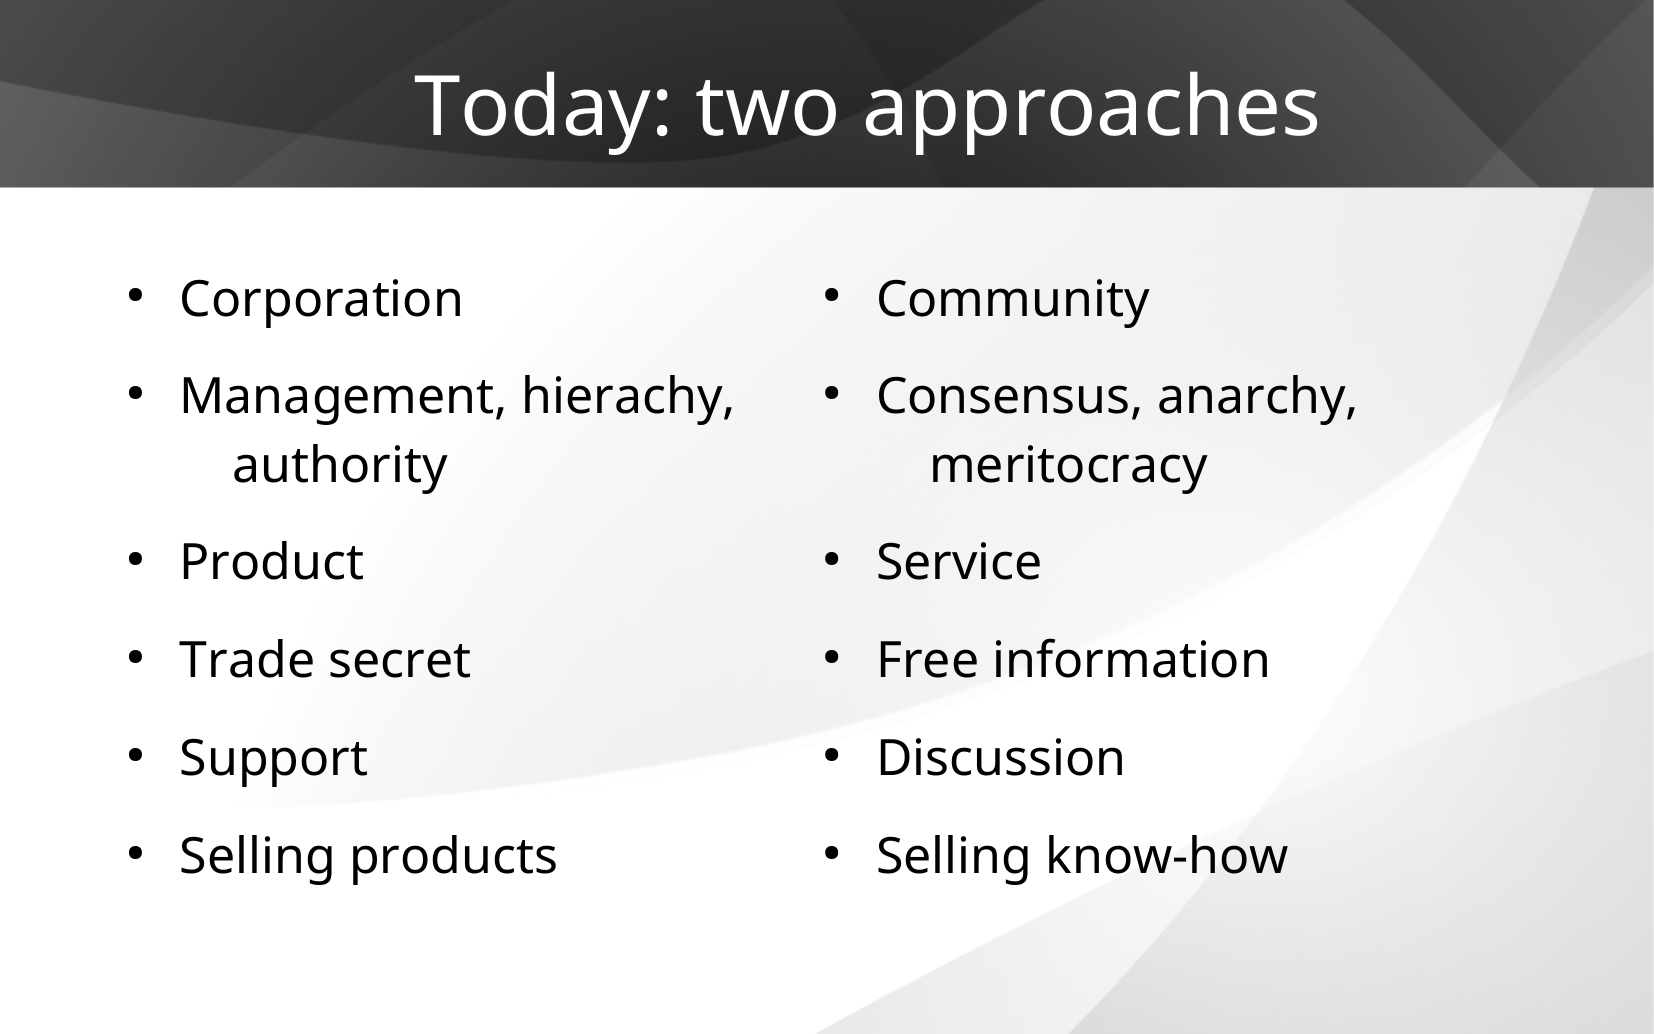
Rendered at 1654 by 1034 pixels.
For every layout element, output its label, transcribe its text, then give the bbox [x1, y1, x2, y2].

list Community Consensus, anarchy, meritocracy Service Free information Discussion Selling know-how [787, 262, 1447, 938]
picture [0, 0, 1654, 1034]
title Today: two approaches [124, 0, 1613, 208]
list Corporation Management, hierachy, authority Product Trade secret Support Selling products [91, 262, 751, 938]
